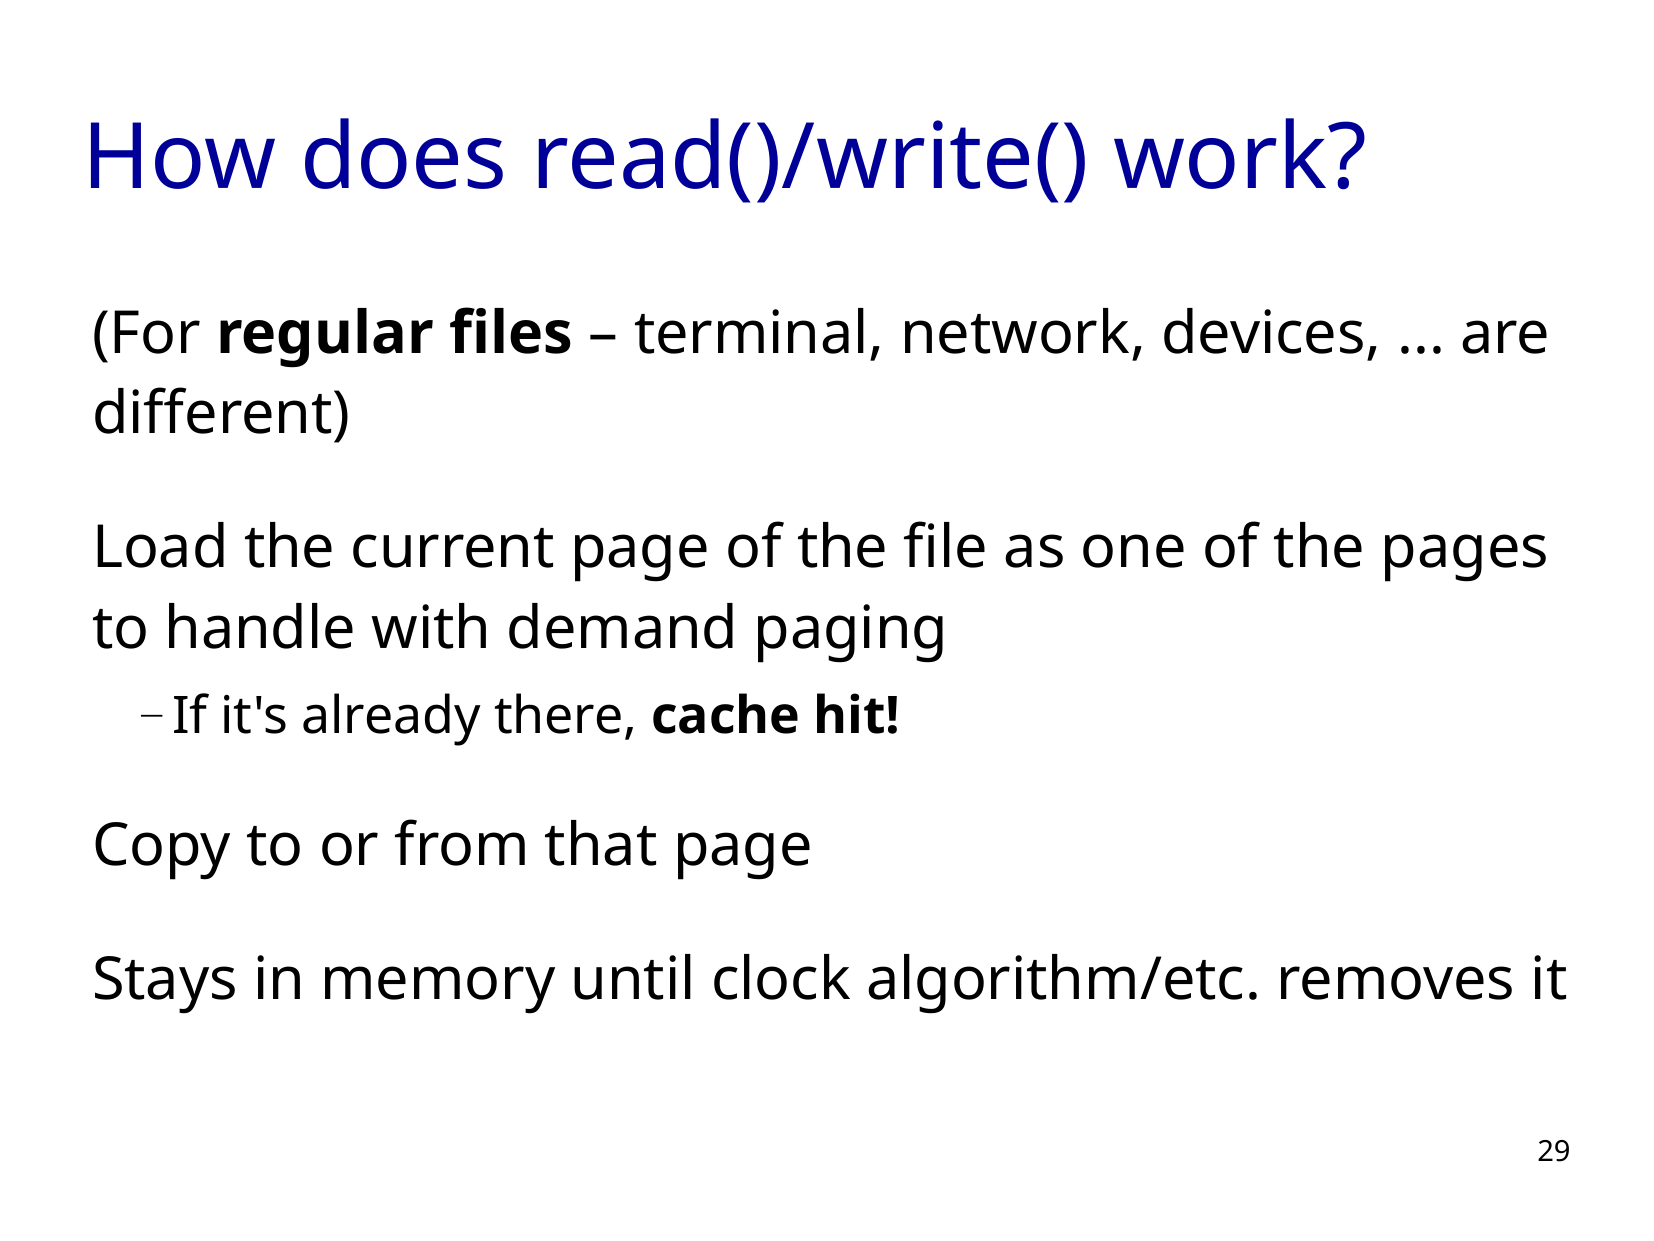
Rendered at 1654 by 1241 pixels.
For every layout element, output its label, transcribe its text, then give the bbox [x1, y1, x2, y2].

title How does read()/write() work? [82, 49, 1571, 257]
list (For regular files – terminal, network, devices, ... are different) Load the current page of the file as one of the pages to handle with demand paging If it's already there, cache hit! Copy to or from that page Stays in memory until clock algorithm/etc. removes it [60, 290, 1571, 1096]
